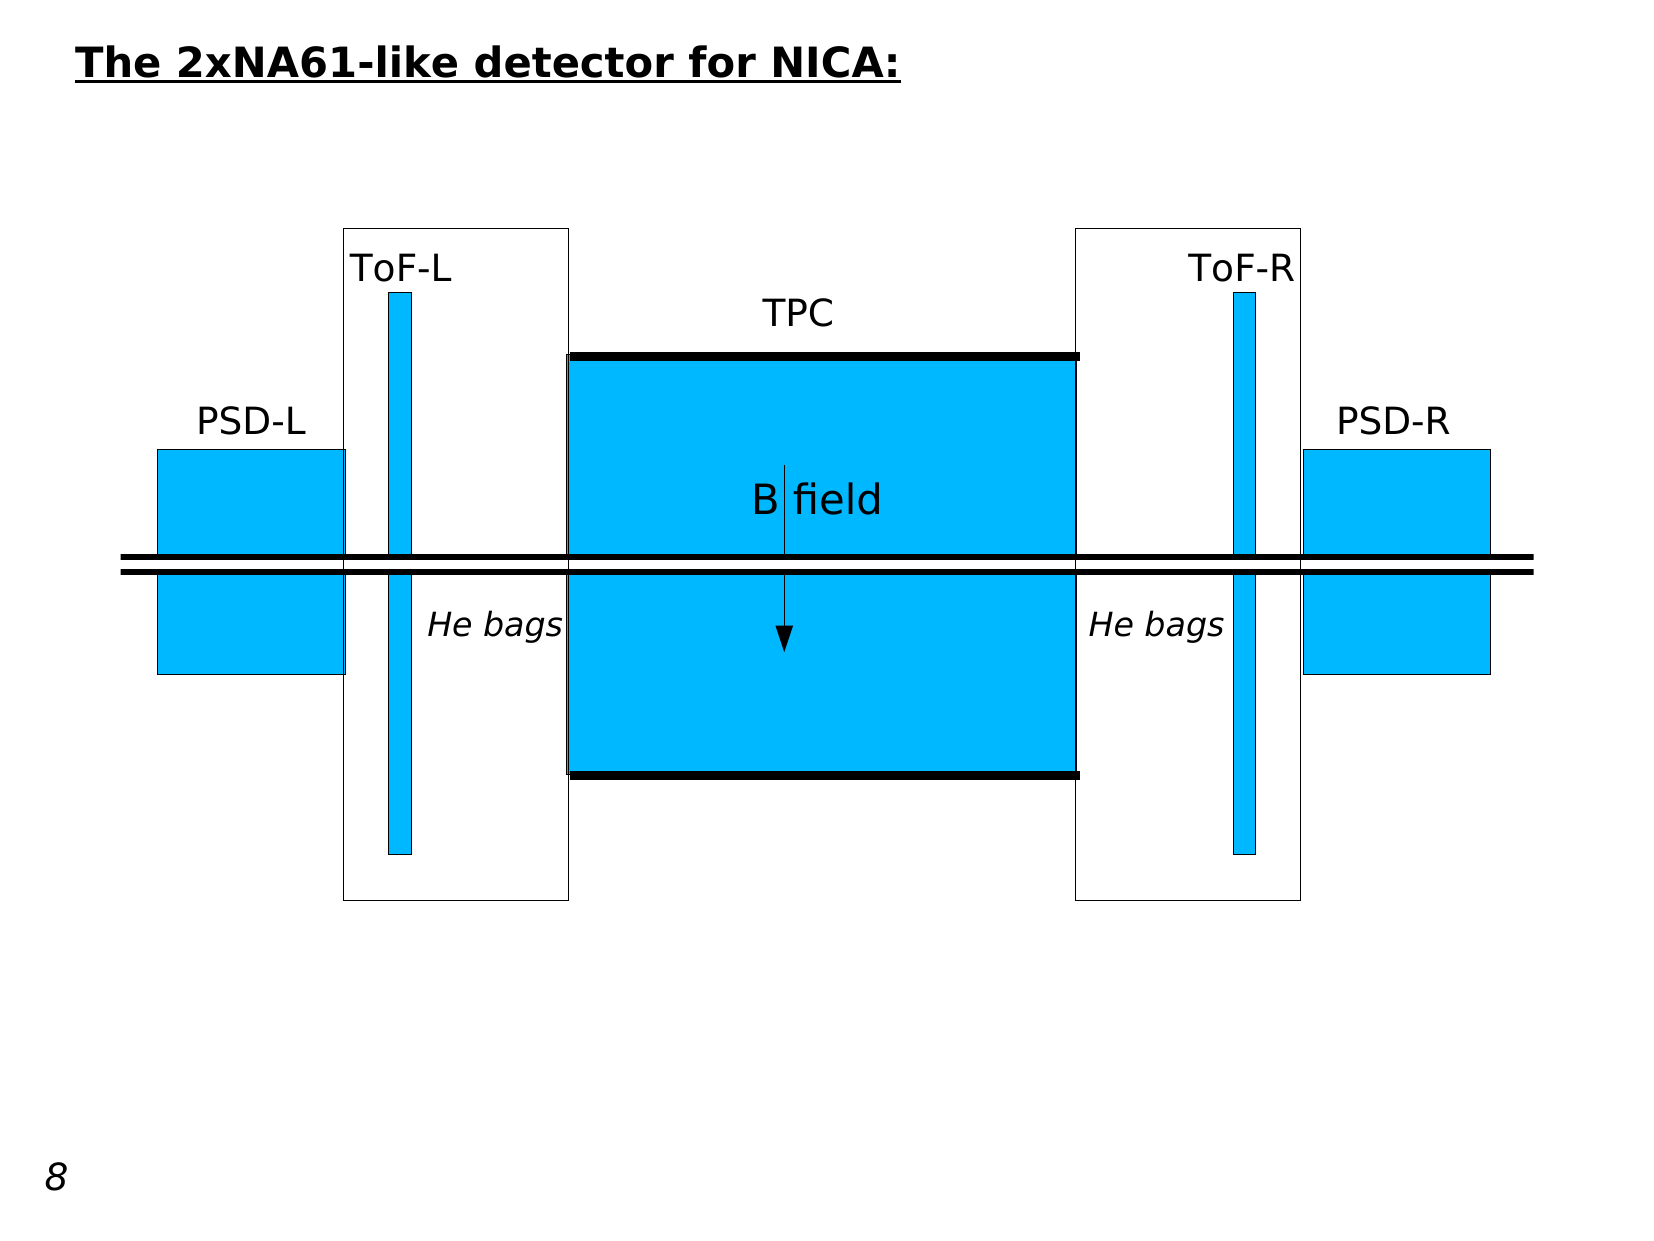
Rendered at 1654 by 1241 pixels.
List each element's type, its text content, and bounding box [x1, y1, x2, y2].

text_box PSD-R [1336, 400, 1451, 444]
text_box ToF-R [1188, 246, 1296, 291]
text_box [45, 449, 343, 675]
text_box [1301, 449, 1609, 675]
text_box PSD-L [196, 400, 307, 444]
text_box [344, 292, 568, 855]
text_box The 2xNA61-like detector for NICA: [75, 38, 1313, 88]
text_box TPC [702, 292, 835, 336]
text_box ToF-L [349, 246, 452, 291]
text_box B field [751, 476, 910, 525]
text_box He bags [1088, 606, 1225, 645]
text_box [1076, 292, 1300, 855]
text_box [569, 354, 1075, 771]
text_box He bags [427, 606, 564, 645]
